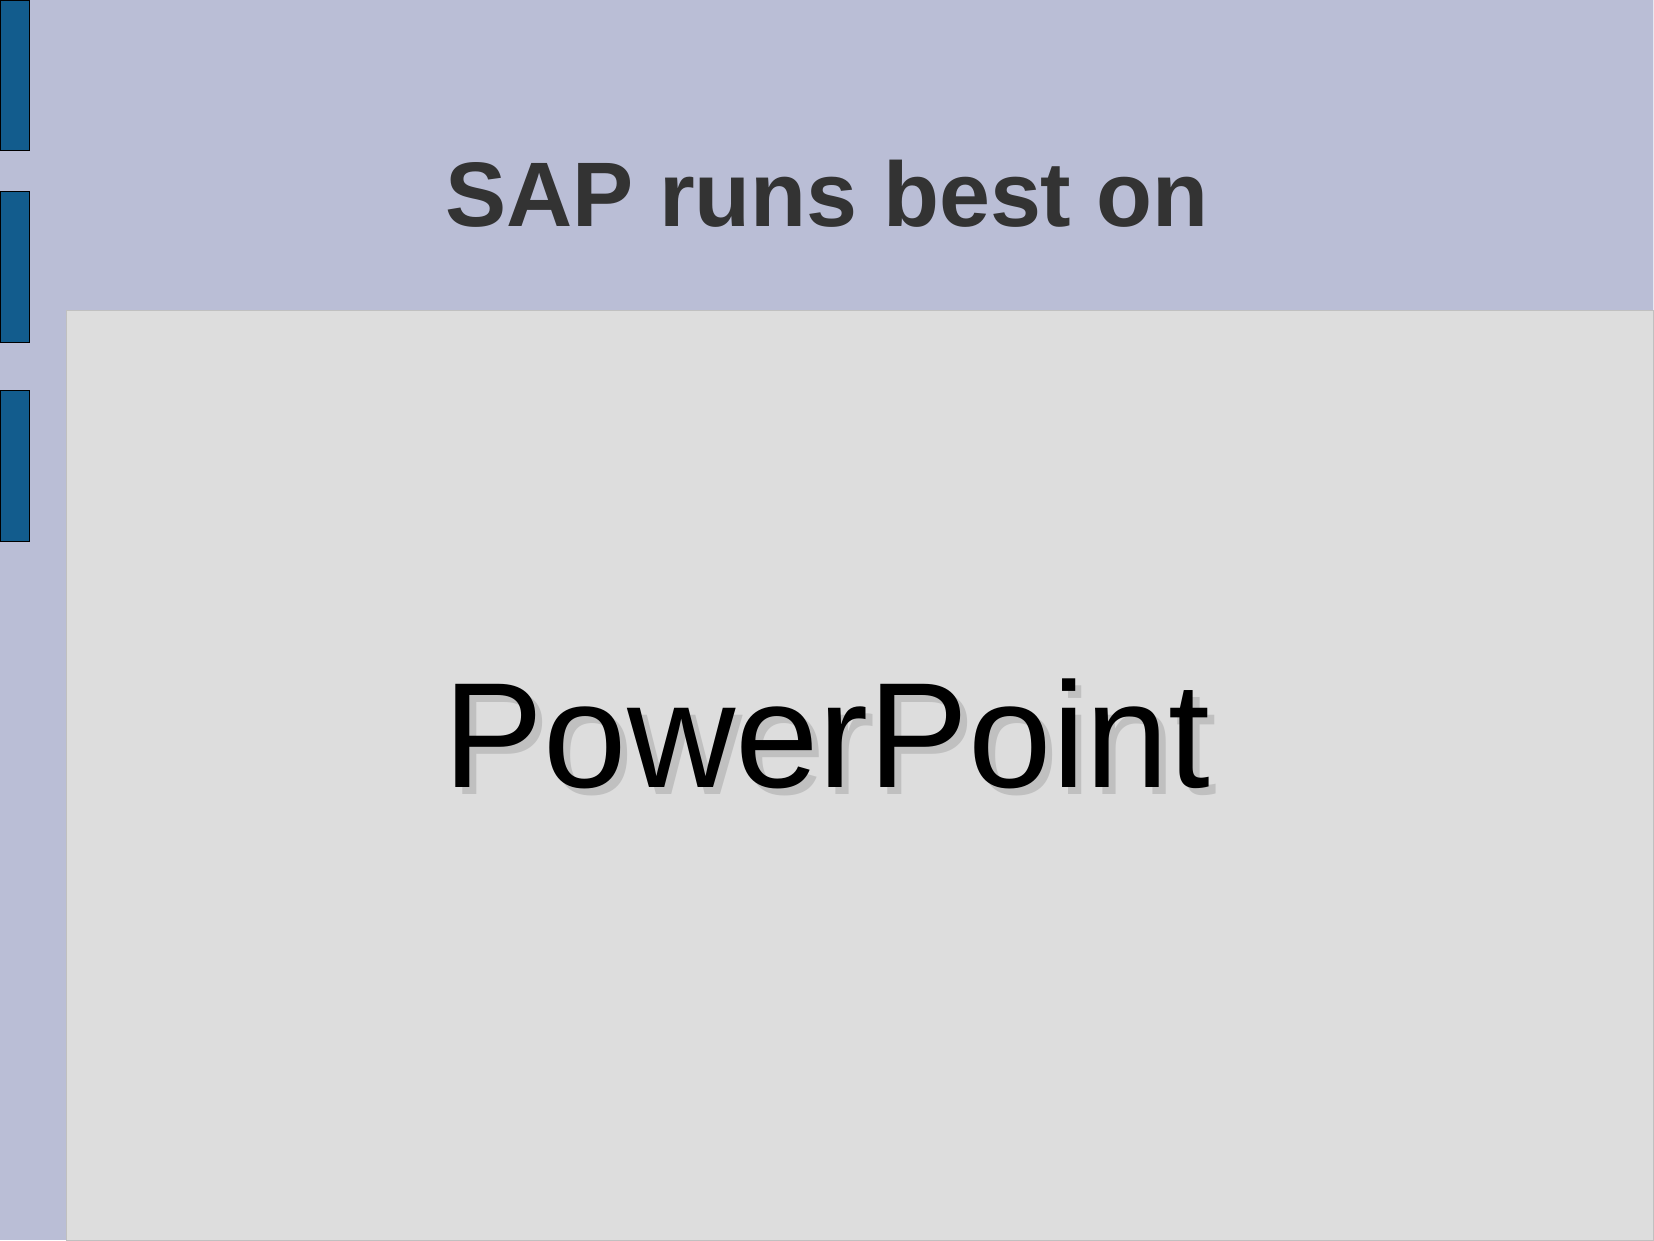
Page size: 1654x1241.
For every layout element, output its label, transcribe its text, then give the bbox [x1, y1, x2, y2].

title SAP runs best on [121, 91, 1534, 299]
subtitle PowerPoint [121, 344, 1534, 1127]
